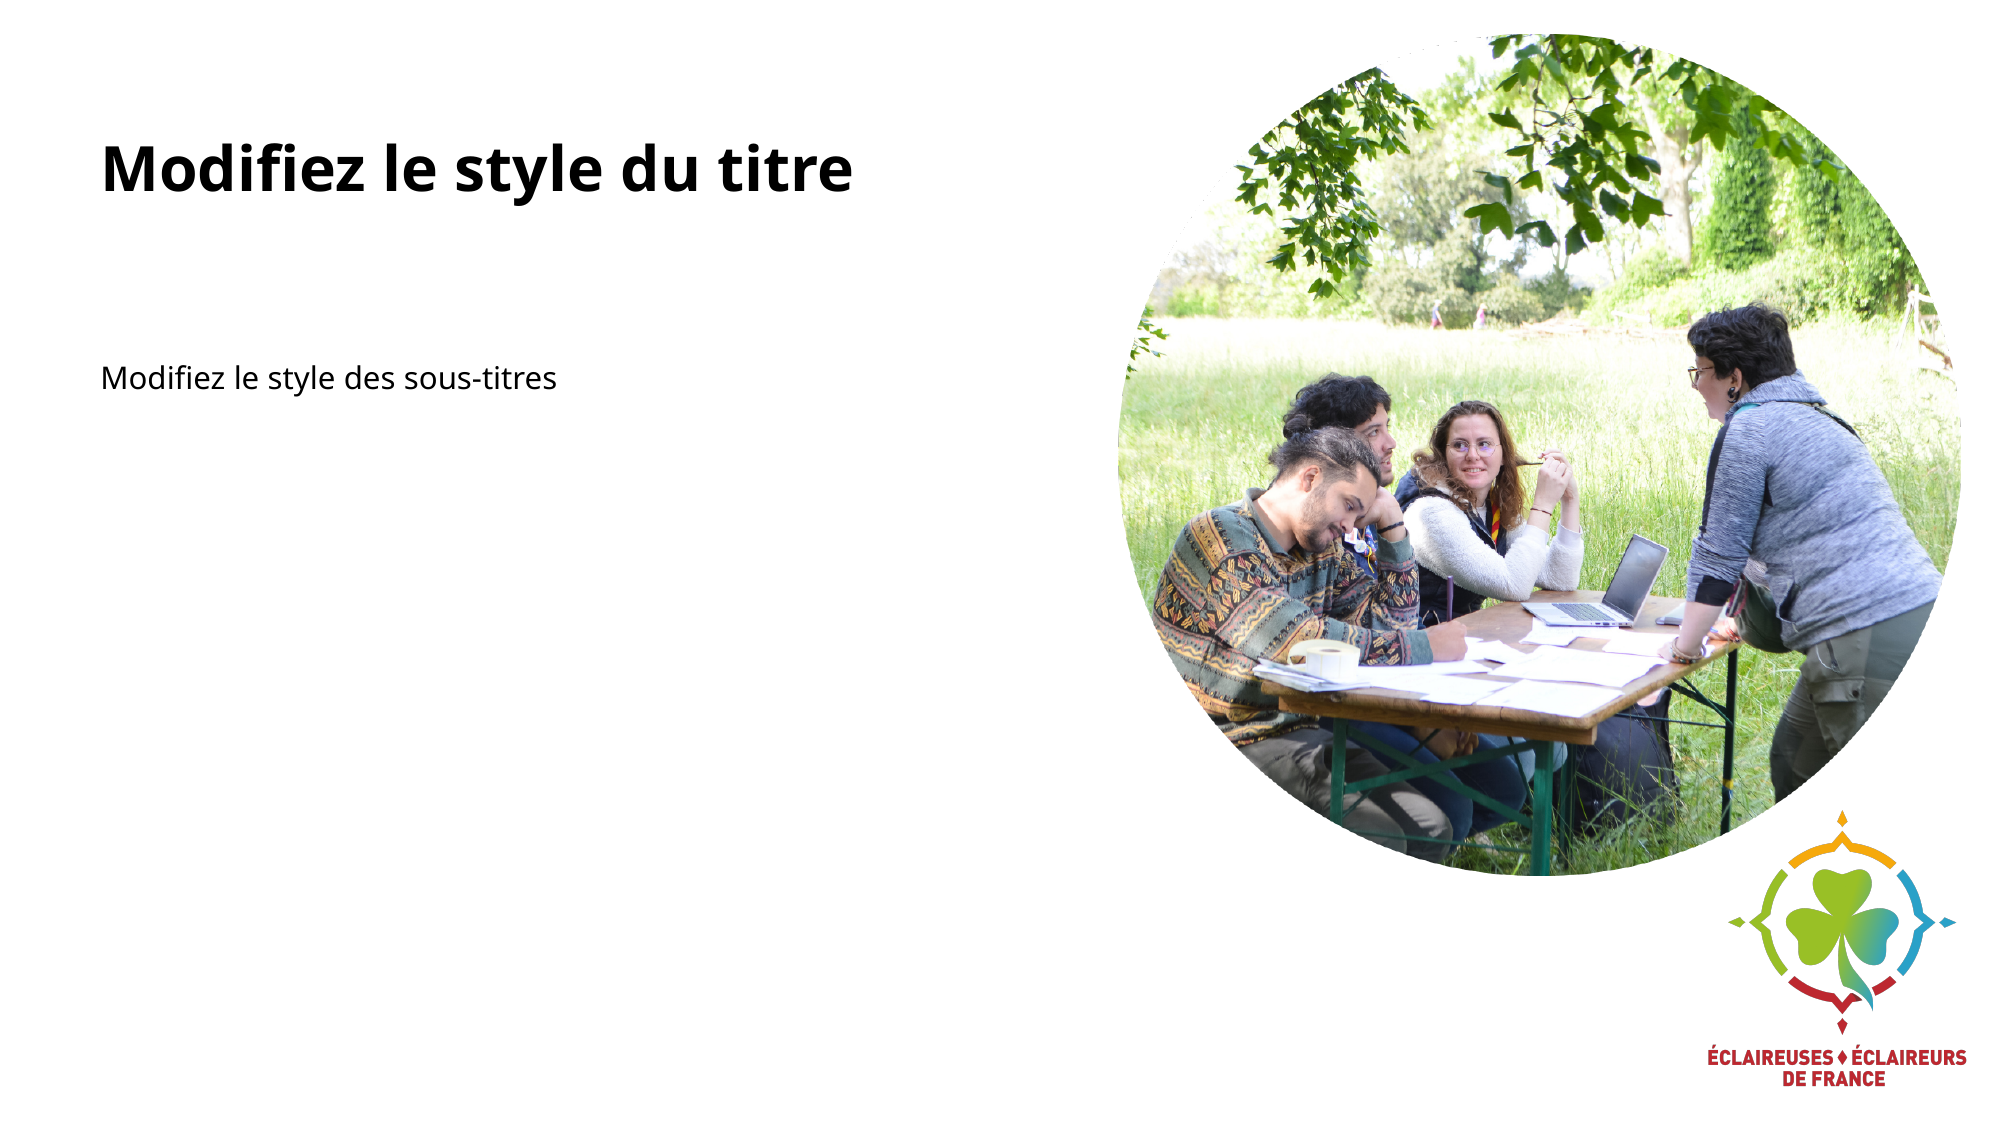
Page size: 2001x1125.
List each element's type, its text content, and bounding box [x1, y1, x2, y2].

text_box Modifiez le style des sous-titres [85, 351, 916, 1065]
picture [1111, 0, 1968, 1092]
text_box Modifiez le style du titre [85, 130, 916, 351]
